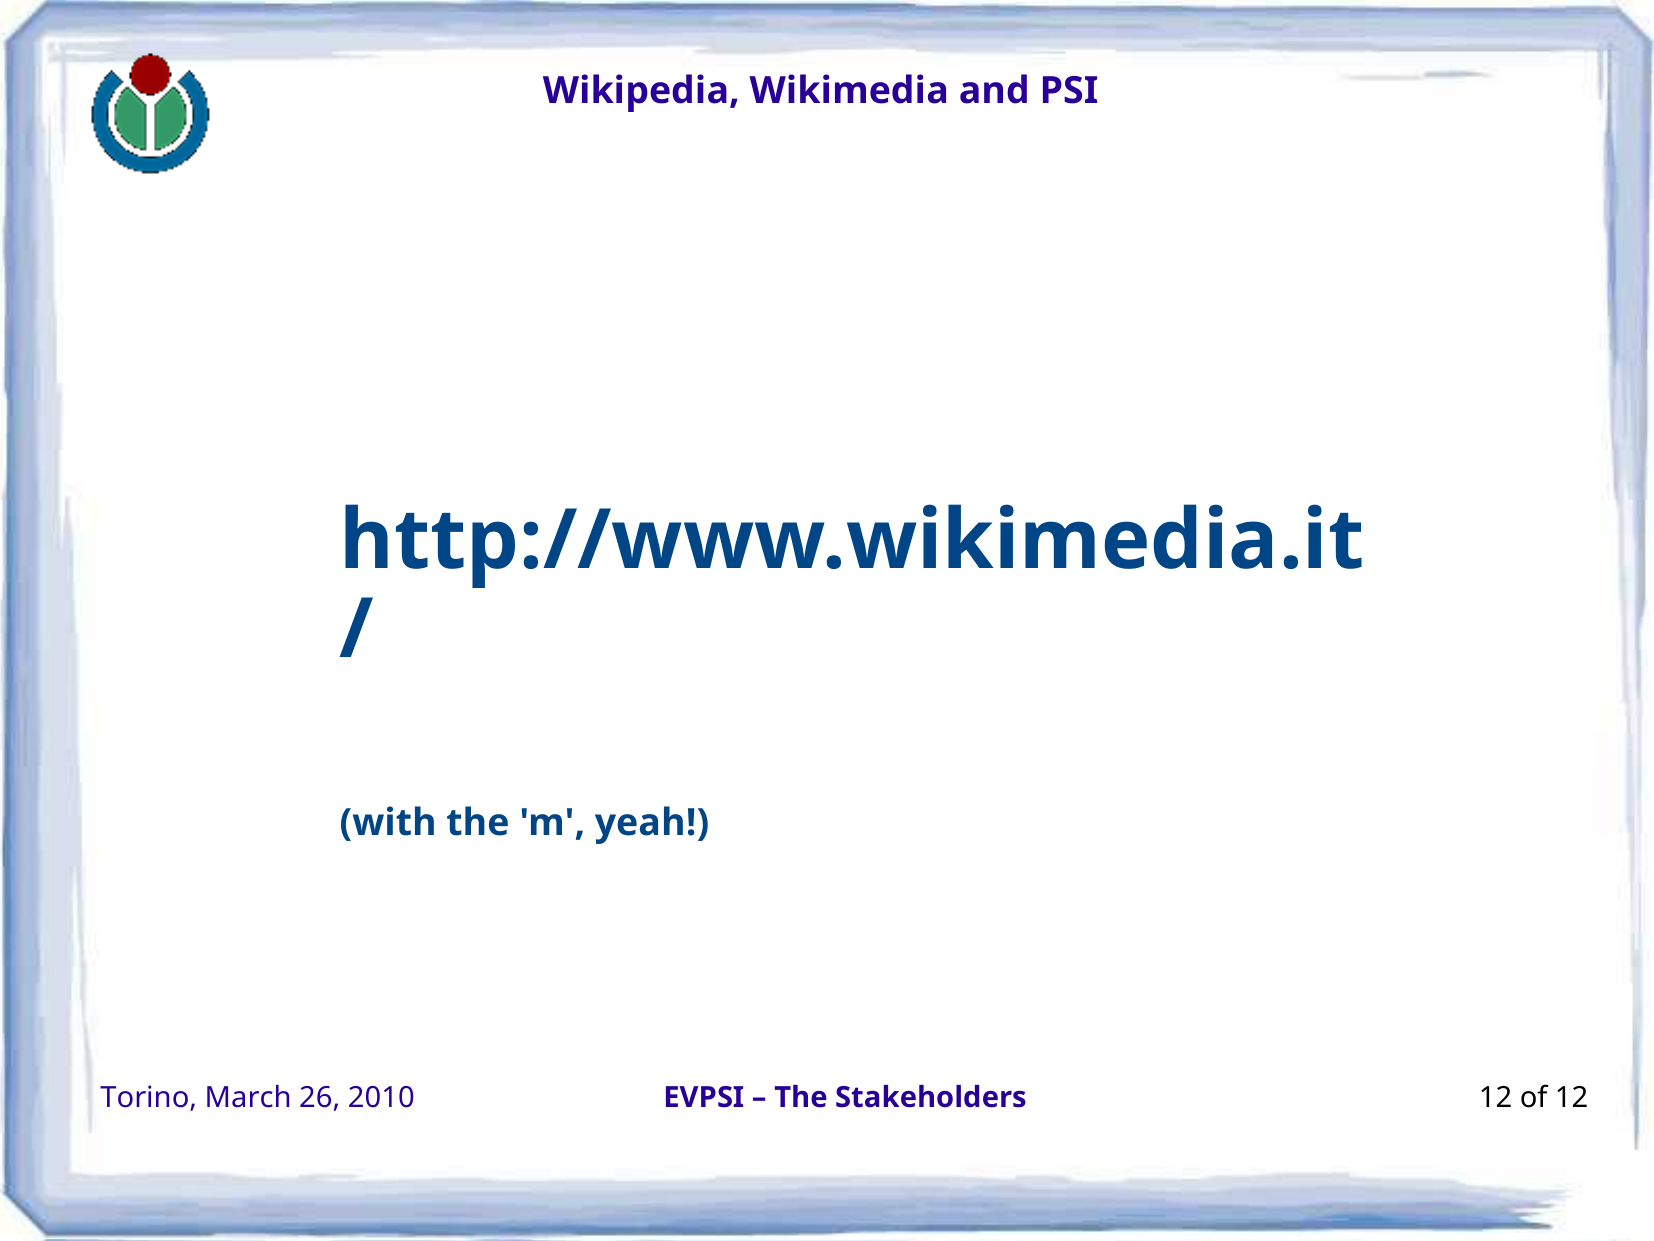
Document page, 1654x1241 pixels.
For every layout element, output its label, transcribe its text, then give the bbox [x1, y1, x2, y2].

list [118, 177, 1571, 1004]
title Wikipedia, Wikimedia and PSI [76, 65, 1565, 112]
text_box http://www.wikimedia.it/ (with the 'm', yeah!) [324, 472, 1388, 744]
picture [0, 0, 1654, 1241]
